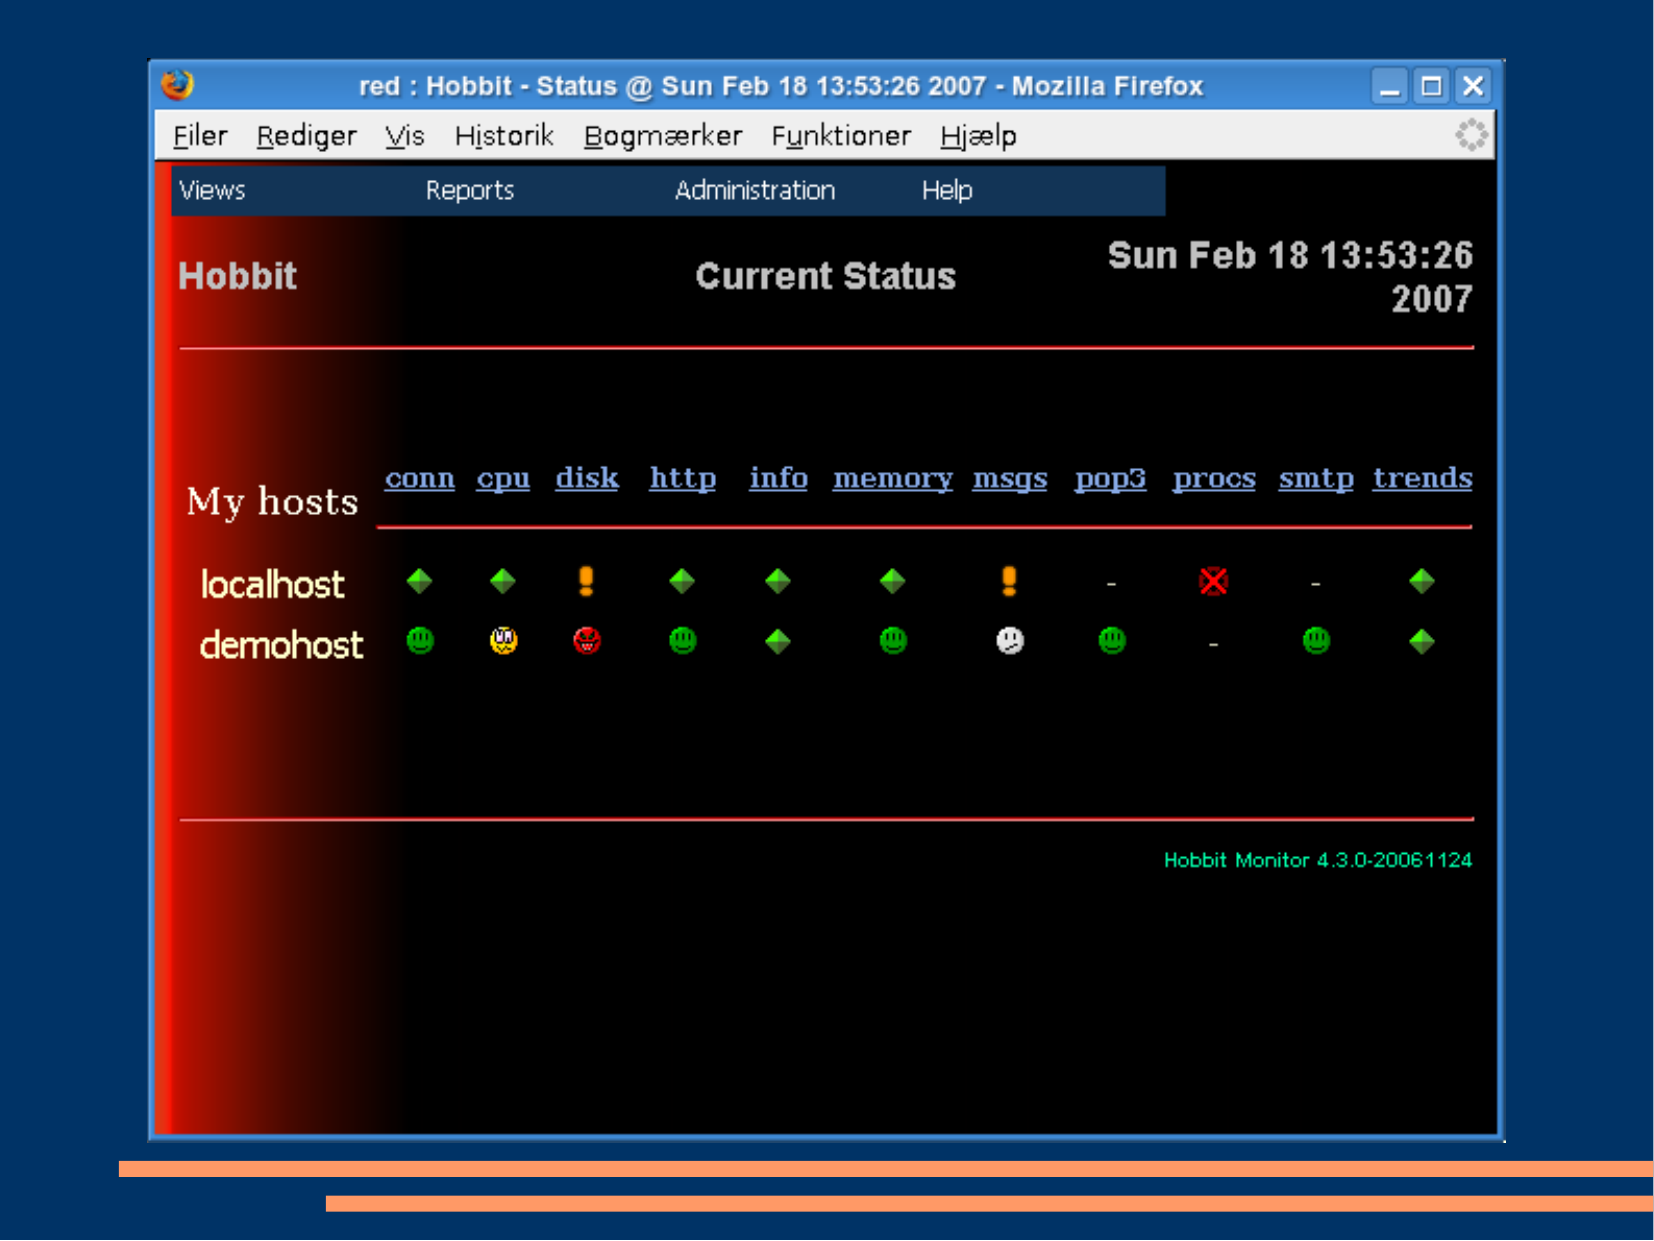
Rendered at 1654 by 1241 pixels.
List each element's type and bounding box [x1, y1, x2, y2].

picture [147, 58, 1506, 1143]
